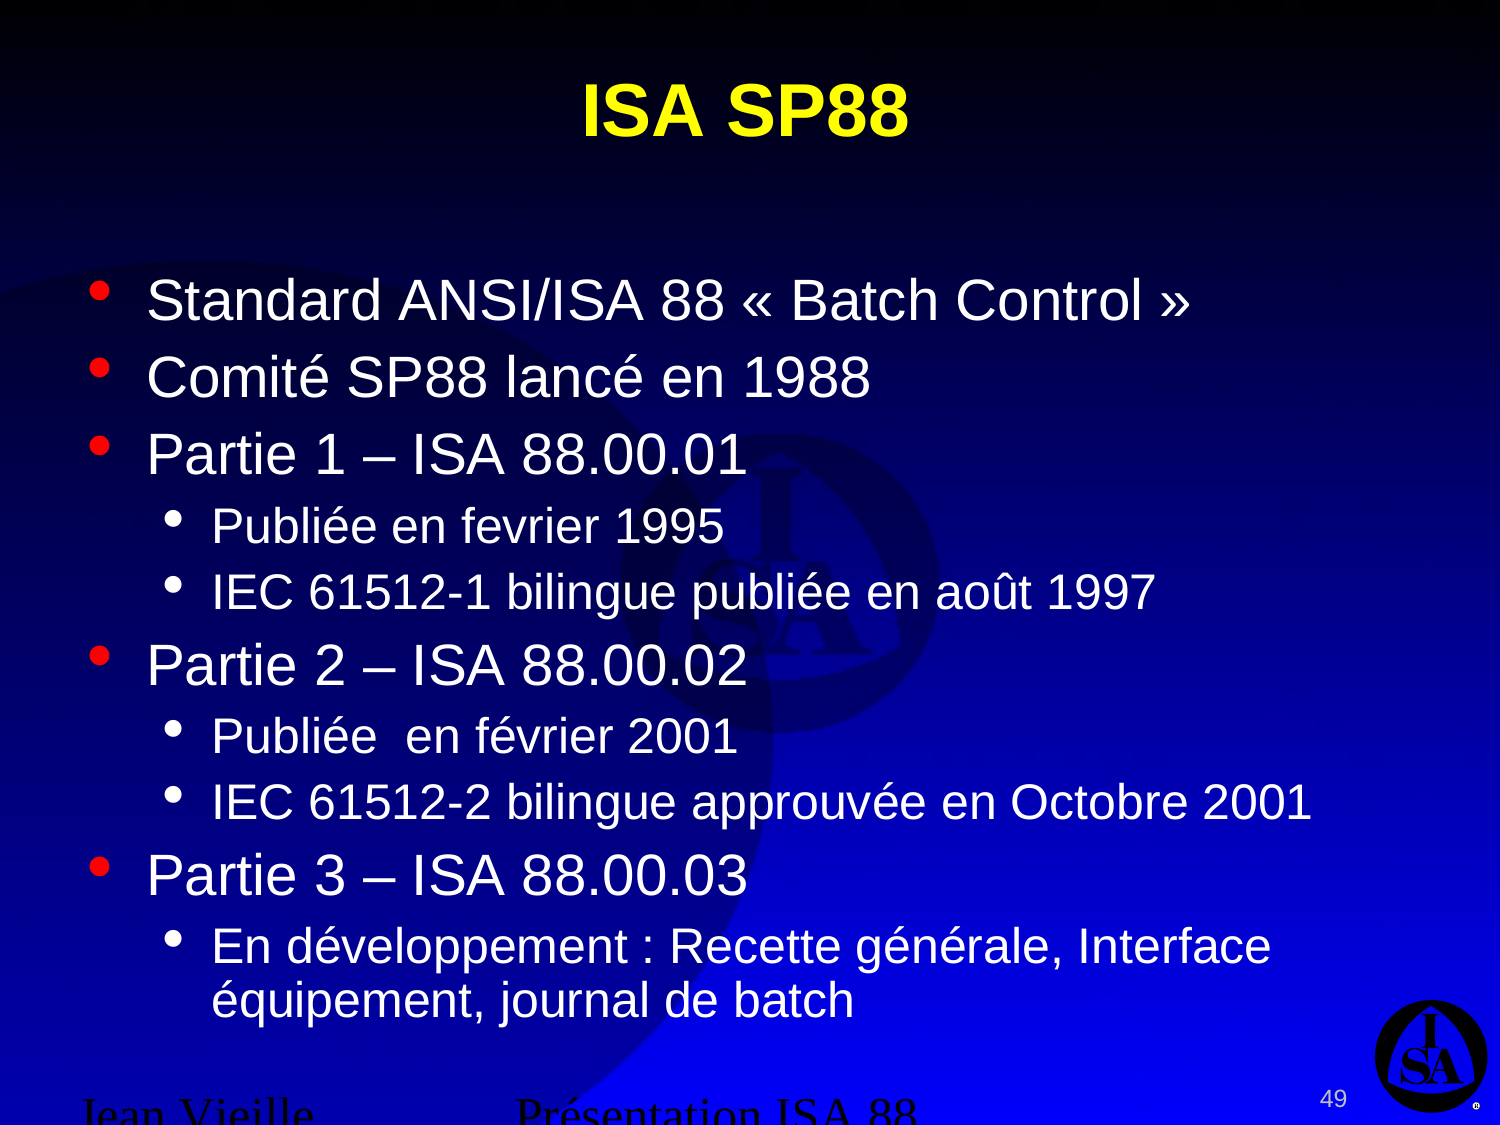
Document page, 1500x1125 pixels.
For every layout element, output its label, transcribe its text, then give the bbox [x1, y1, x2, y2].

list Standard ANSI/ISA 88 « Batch Control » Comité SP88 lancé en 1988 Partie 1 – ISA 88.00.01 Publiée en fevrier 1995 IEC 61512-1 bilingue publiée en août 1997 Partie 2 – ISA 88.00.02 Publiée en février 2001 IEC 61512-2 bilingue approuvée en Octobre 2001 Partie 3 – ISA 88.00.03 En développement : Recette générale, Interface équipement, journal de batch [74, 262, 1441, 1076]
picture [148, 1111, 157, 1125]
picture [718, 1110, 731, 1125]
picture [565, 1110, 575, 1118]
picture [607, 1110, 617, 1118]
picture [745, 1111, 754, 1125]
picture [828, 1121, 843, 1125]
picture [668, 1120, 677, 1125]
picture [898, 1116, 911, 1125]
picture [631, 1111, 640, 1125]
picture [899, 1101, 910, 1114]
title ISA SP88 [75, 12, 1438, 201]
picture [873, 1116, 886, 1125]
picture [874, 1101, 885, 1114]
picture [298, 1110, 308, 1118]
picture [124, 1120, 133, 1125]
picture [102, 1110, 112, 1118]
picture [234, 1110, 244, 1118]
picture [830, 1103, 841, 1118]
picture [524, 1101, 535, 1117]
picture [0, 0, 1500, 1125]
